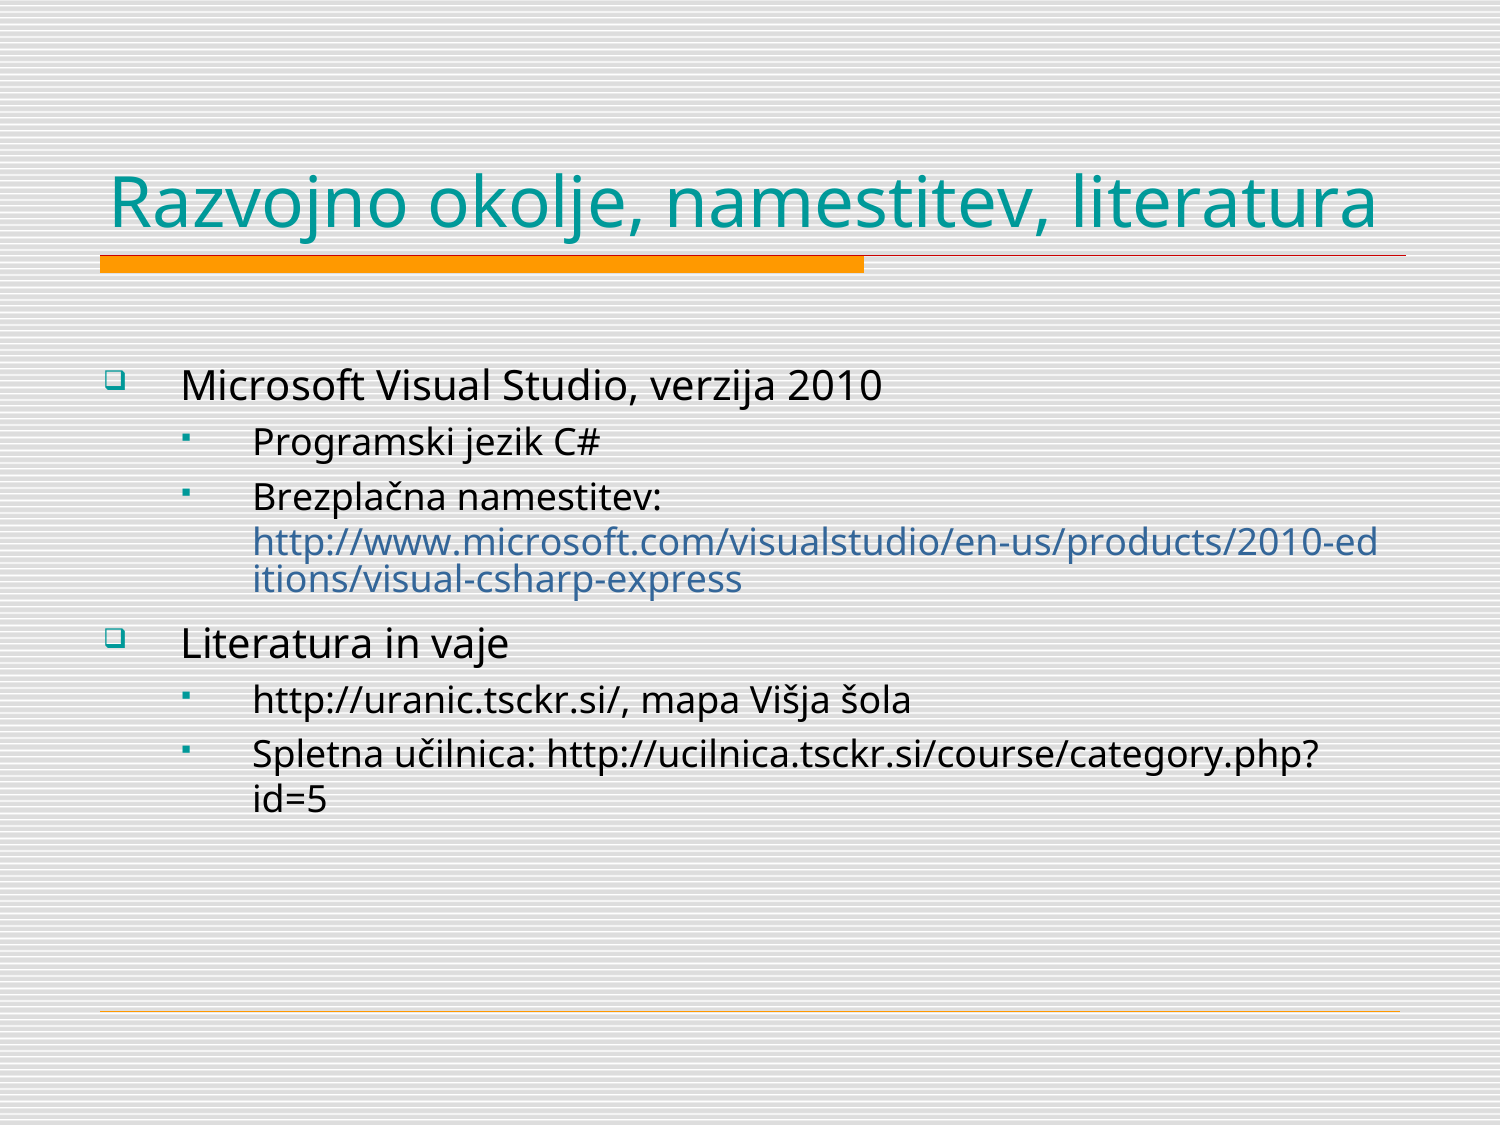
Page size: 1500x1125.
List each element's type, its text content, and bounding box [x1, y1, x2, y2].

list Microsoft Visual Studio, verzija 2010 Programski jezik C# Brezplačna namestitev: http://www.microsoft.com/visualstudio/en-us/products/2010-editions/visual-csharp-express Literatura in vaje http://uranic.tsckr.si/, mapa Višja šola Spletna učilnica: http://ucilnica.tsckr.si/course/category.php?id=5 [88, 290, 1401, 991]
picture [0, 0, 1500, 1125]
title Razvojno okolje, namestitev, literatura [94, 49, 1407, 250]
